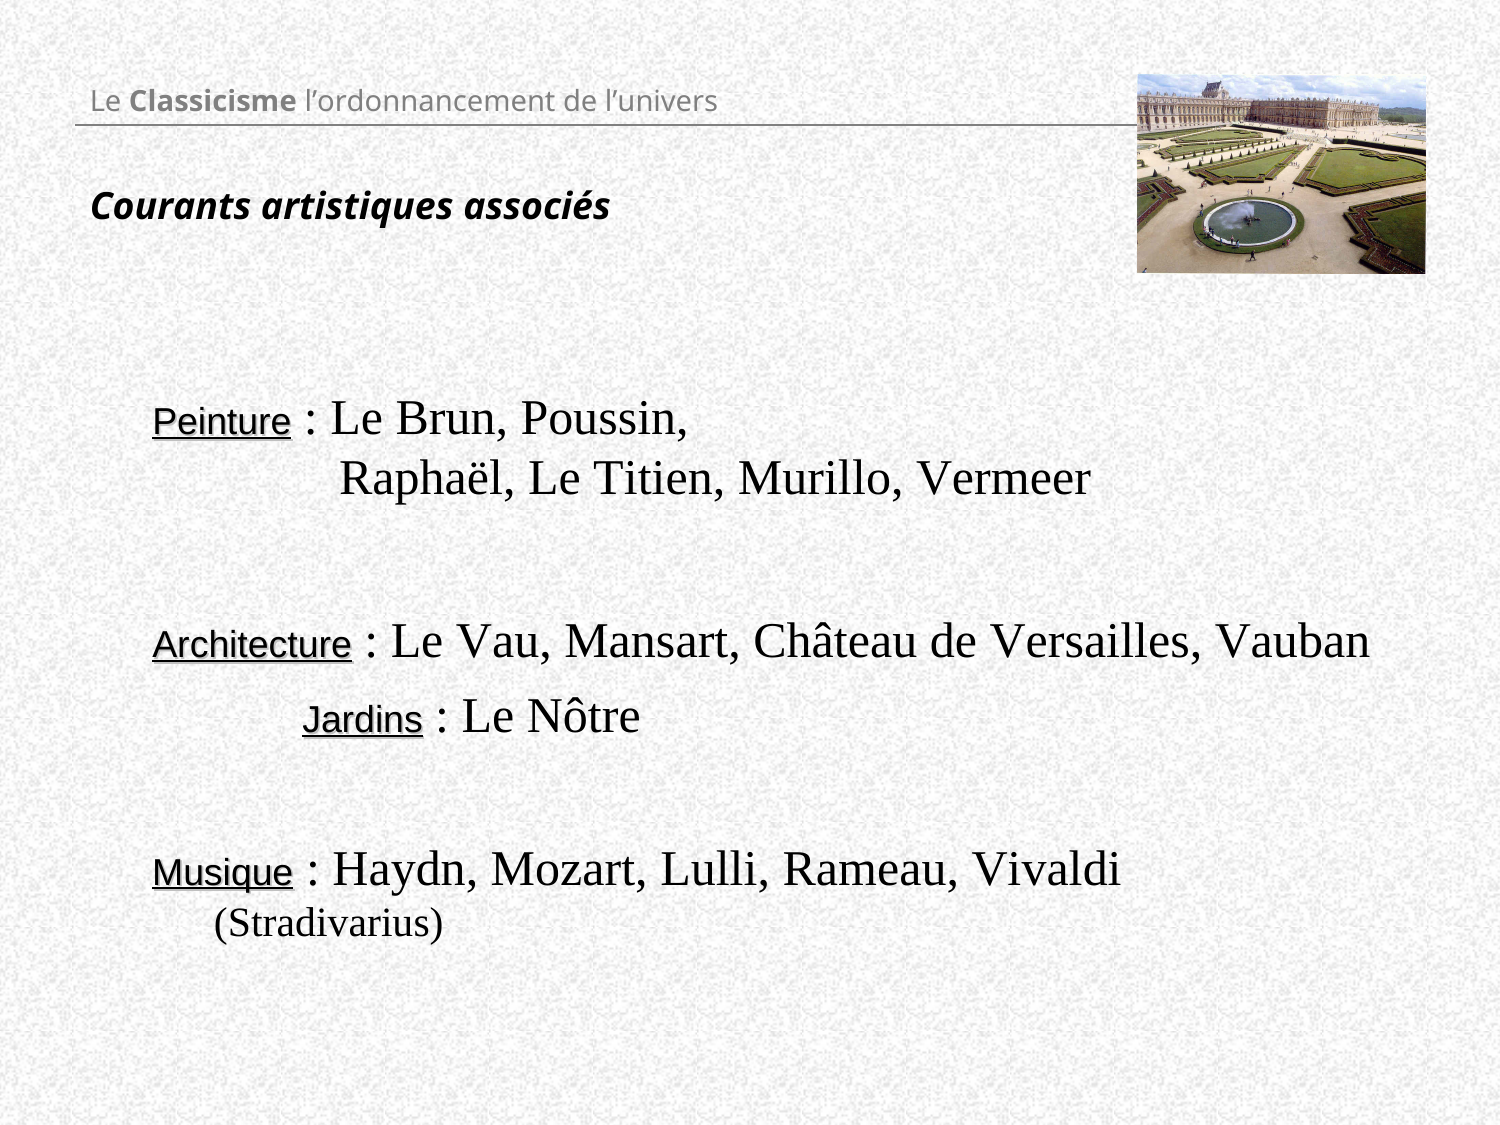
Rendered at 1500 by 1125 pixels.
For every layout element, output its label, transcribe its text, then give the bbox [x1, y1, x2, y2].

text_box Architecture : Le Vau, Mansart, Château de Versailles, Vauban [137, 599, 1426, 676]
text_box Musique : Haydn, Mozart, Lulli, Rameau, Vivaldi (Stradivarius) [137, 827, 1163, 954]
text_box Courants artistiques associés [74, 174, 1000, 236]
text_box Peinture : Le Brun, Poussin, Raphaël, Le Titien, Murillo, Vermeer [137, 377, 1426, 513]
text_box Le Classicisme l’ordonnancement de l’univers [74, 74, 1137, 126]
text_box Jardins : Le Nôtre [287, 674, 663, 751]
picture [0, 0, 1500, 1125]
